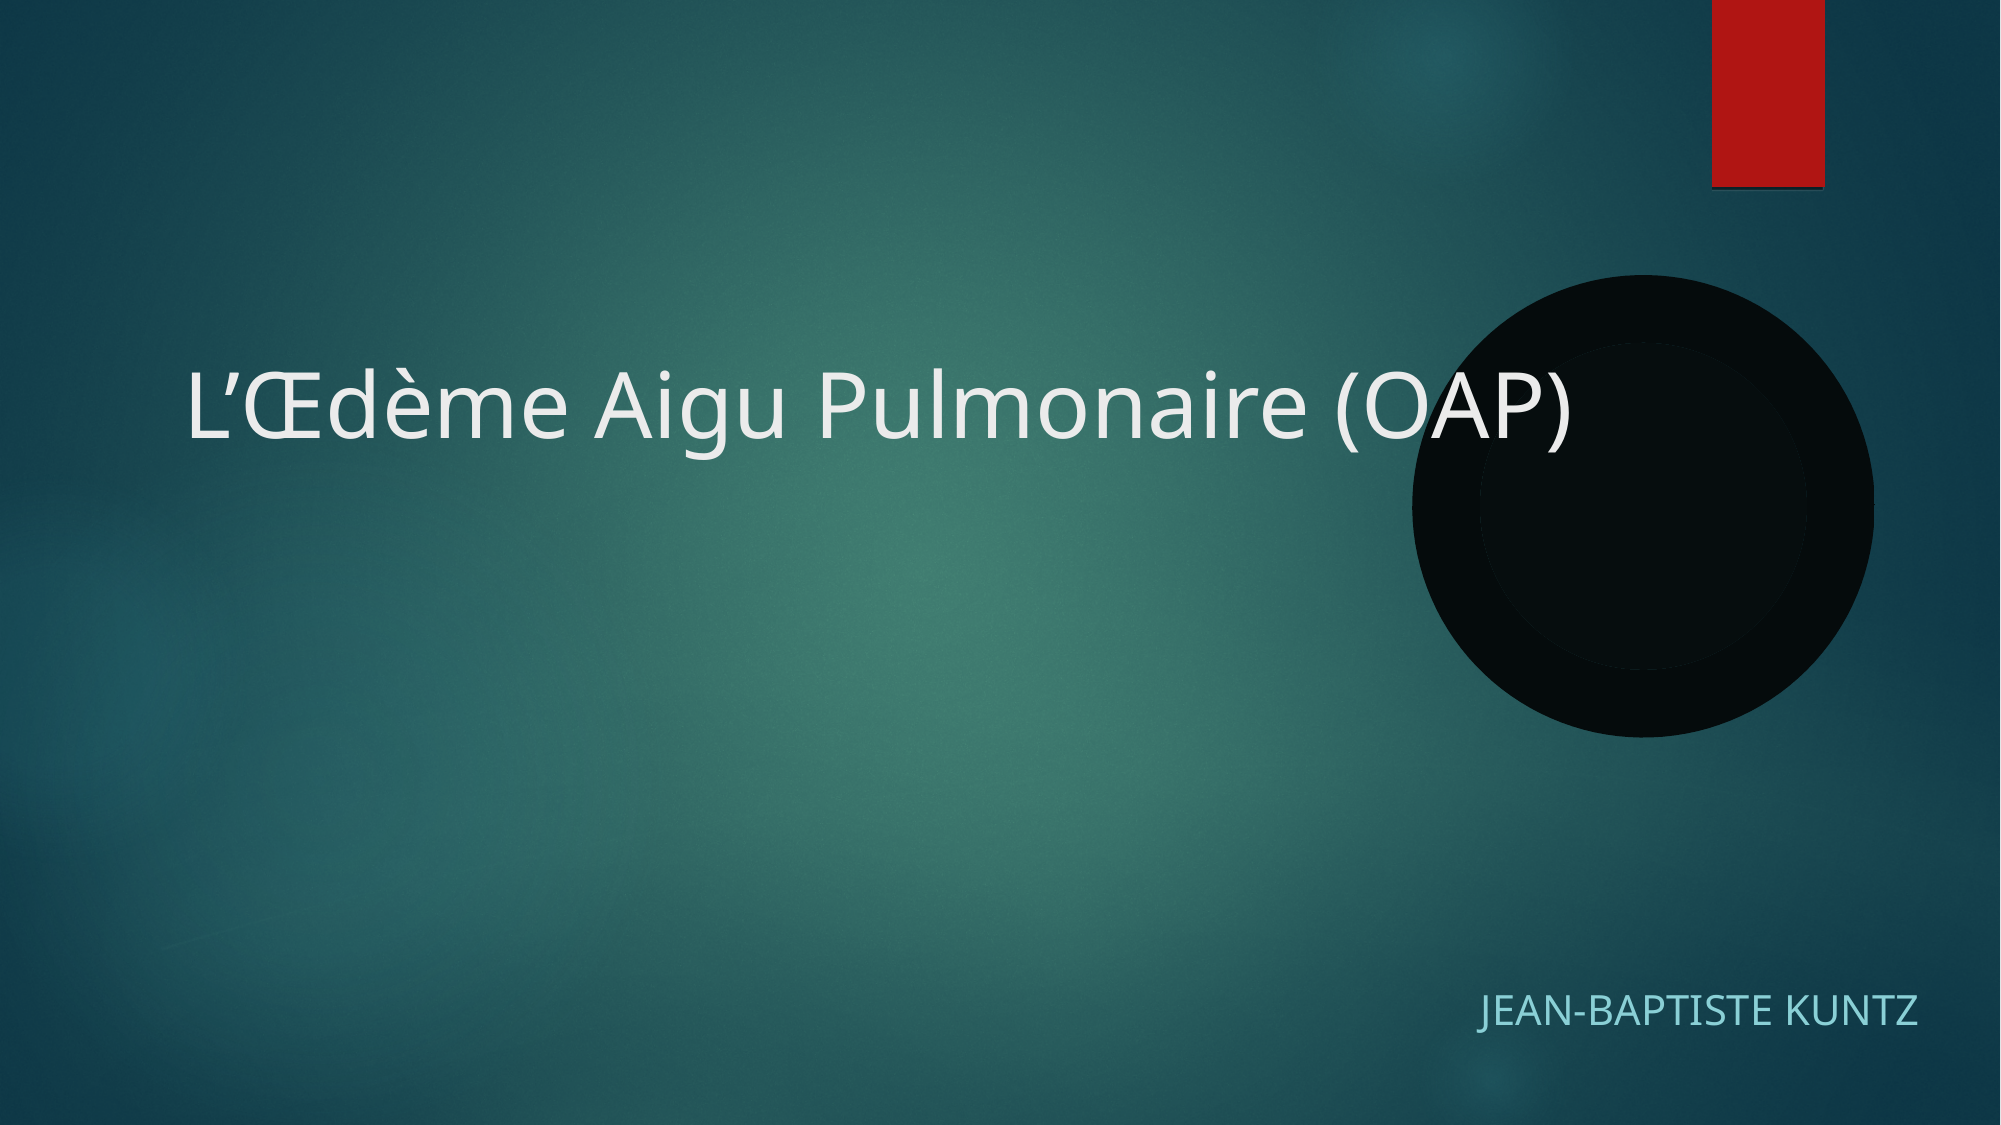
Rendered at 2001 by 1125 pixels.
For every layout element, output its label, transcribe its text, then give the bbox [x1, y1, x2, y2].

subtitle Jean-Baptiste KUNTZ [1465, 976, 1946, 1099]
title L’Œdème Aigu Pulmonaire (OAP) [168, 237, 1799, 465]
